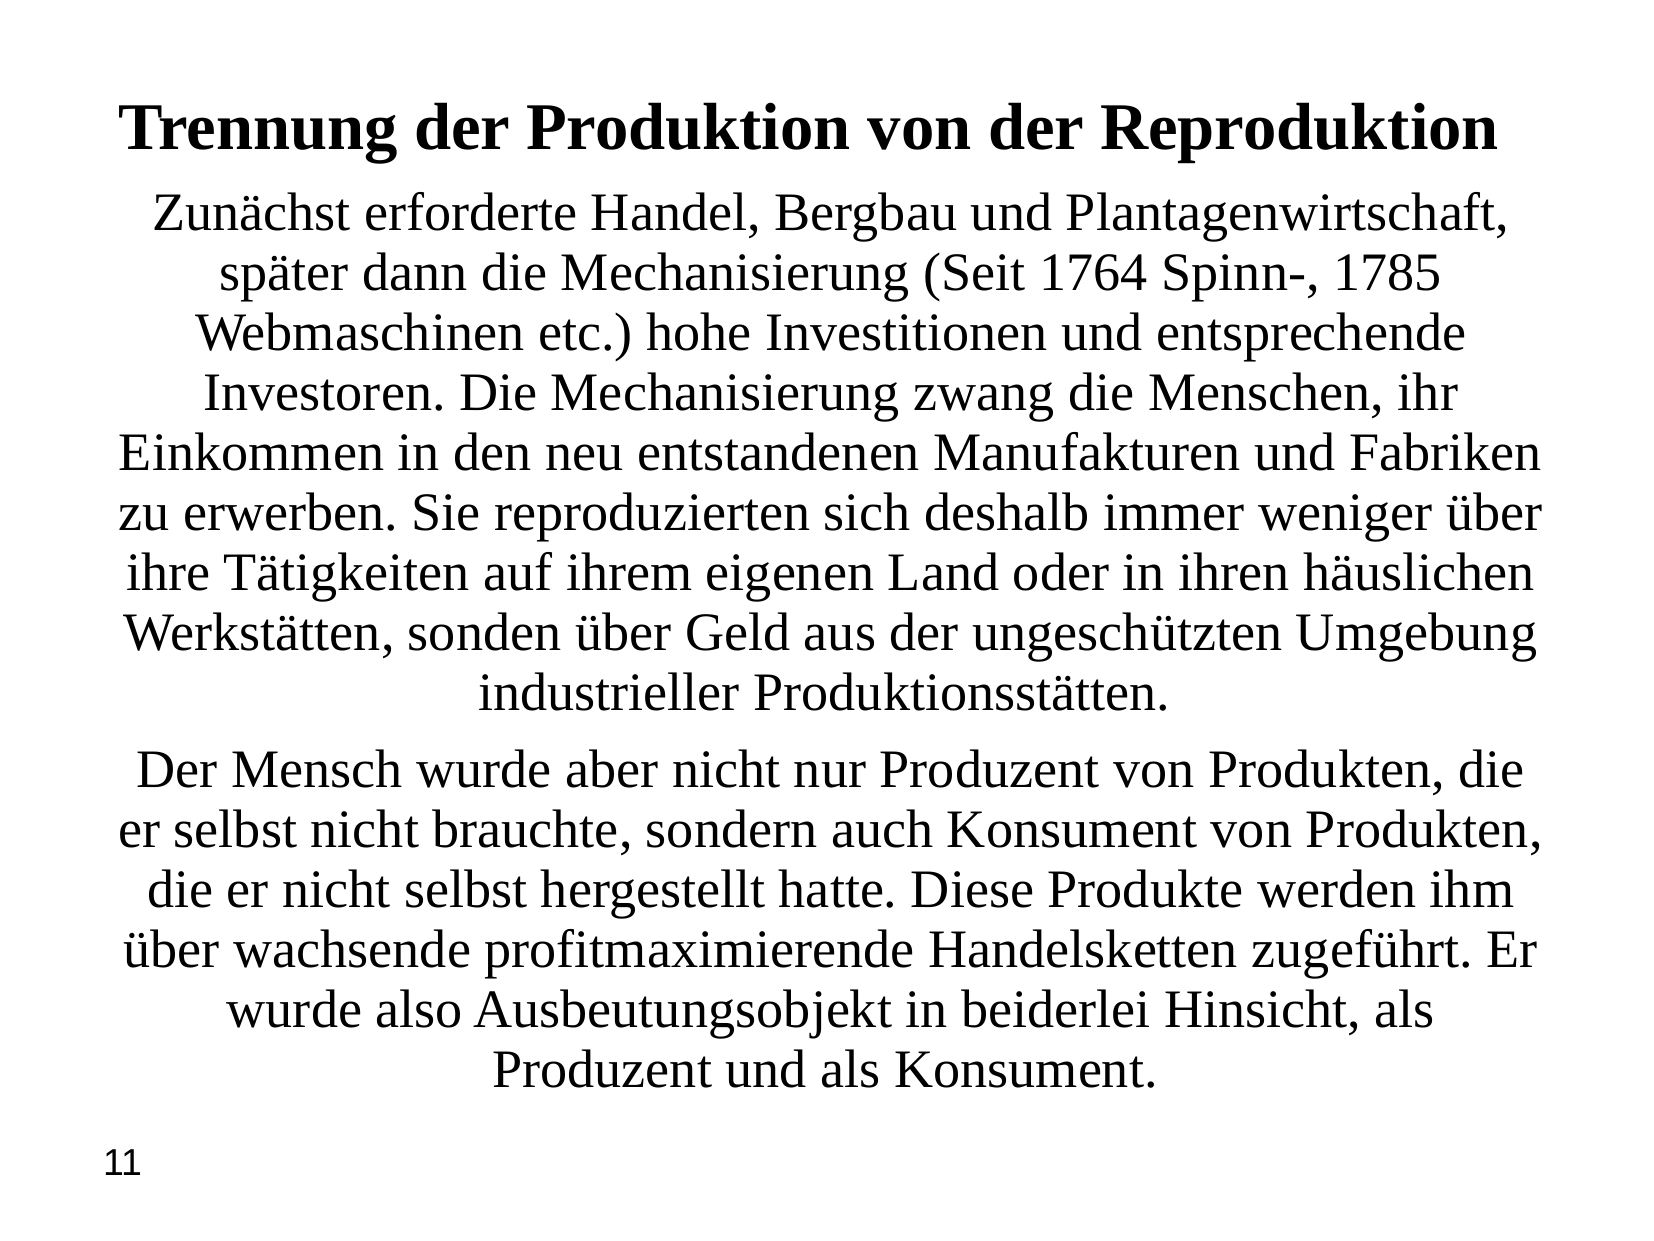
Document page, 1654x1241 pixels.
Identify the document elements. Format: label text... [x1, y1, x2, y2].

text_box Trennung der Produktion von der Reproduktion Zunächst erforderte Handel, Bergbau und Plantagenwirtschaft, später dann die Mechanisierung (Seit 1764 Spinn-, 1785 Webmaschinen etc.) hohe Investitionen und entsprechende Investoren. Die Mechanisierung zwang die Menschen, ihr Einkommen in den neu entstandenen Manufakturen und Fabriken zu erwerben. Sie reproduzierten sich deshalb immer weniger über ihre Tätigkeiten auf ihrem eigenen Land oder in ihren häuslichen Werkstätten, sonden über Geld aus der ungeschützten Umgebung industrieller Produktionsstätten. Der Mensch wurde aber nicht nur Produzent von Produkten, die er selbst nicht brauchte, sondern auch Konsument von Produkten, die er nicht selbst hergestellt hatte. Diese Produkte werden ihm über wachsende profitmaximierende Handelsketten zugeführt. Er wurde also Ausbeutungsobjekt in beiderlei Hinsicht, als Produzent und als Konsument. [103, 82, 1566, 1107]
text_box <Nummer> [88, 1133, 306, 1191]
